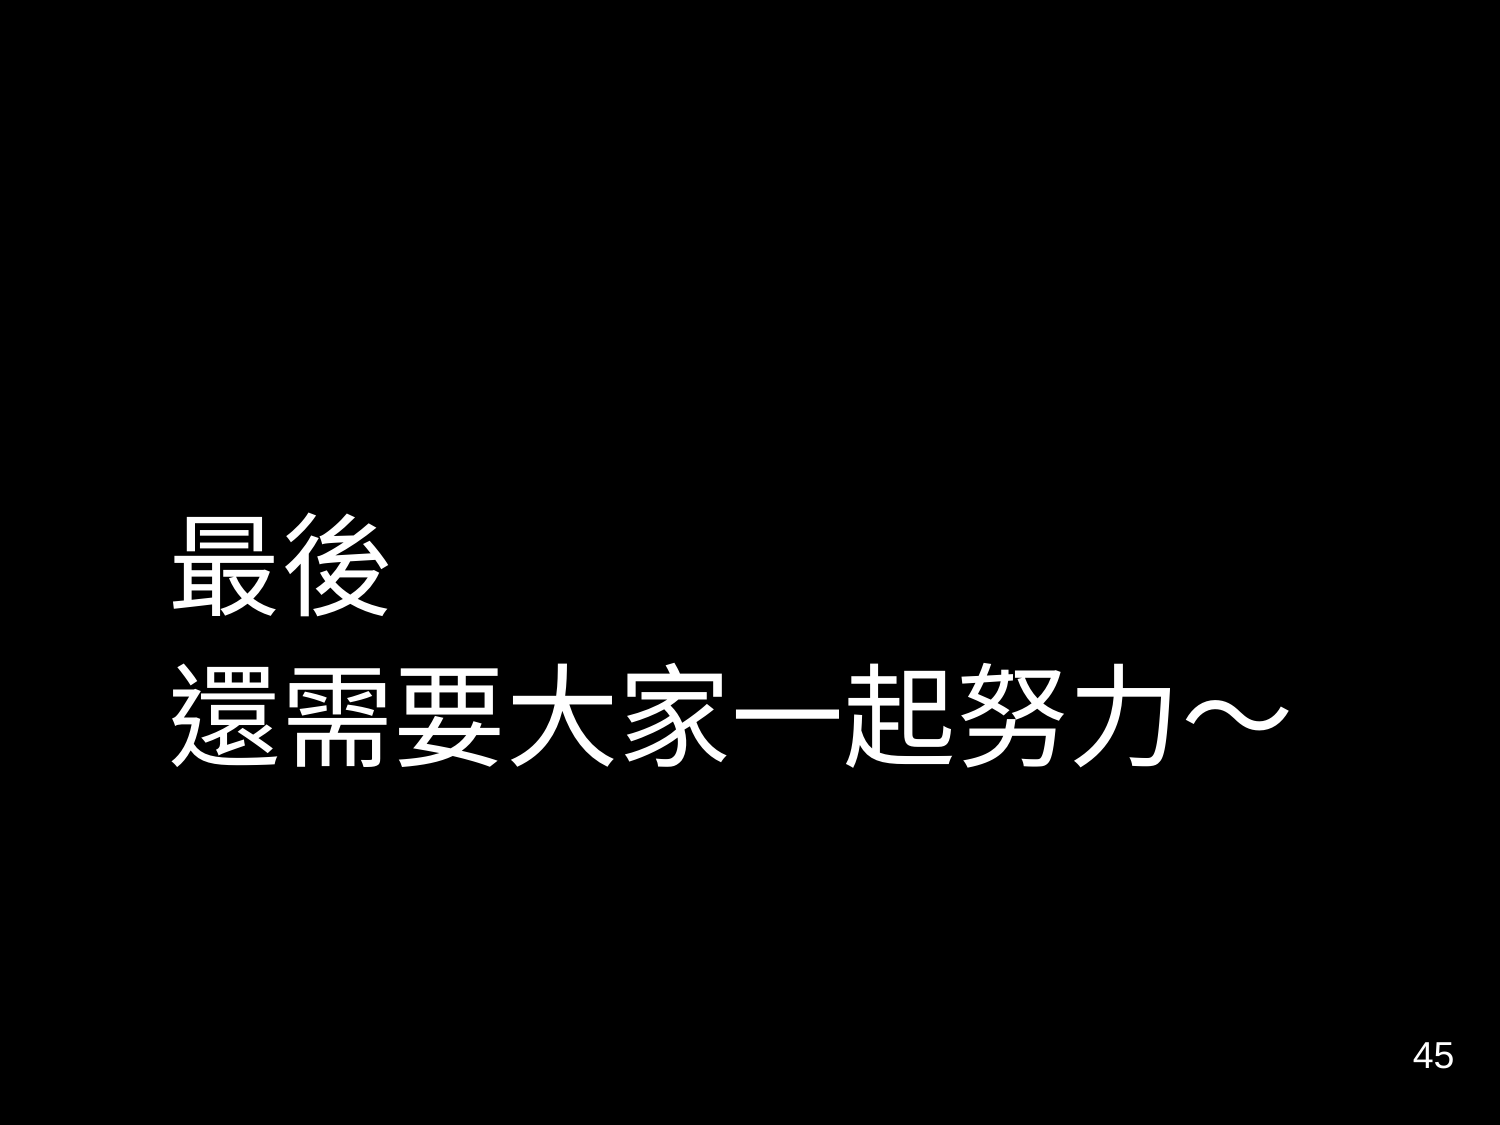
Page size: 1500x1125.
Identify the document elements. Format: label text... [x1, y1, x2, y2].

text_box 最後 還需要大家一起努力～ [147, 312, 1447, 963]
